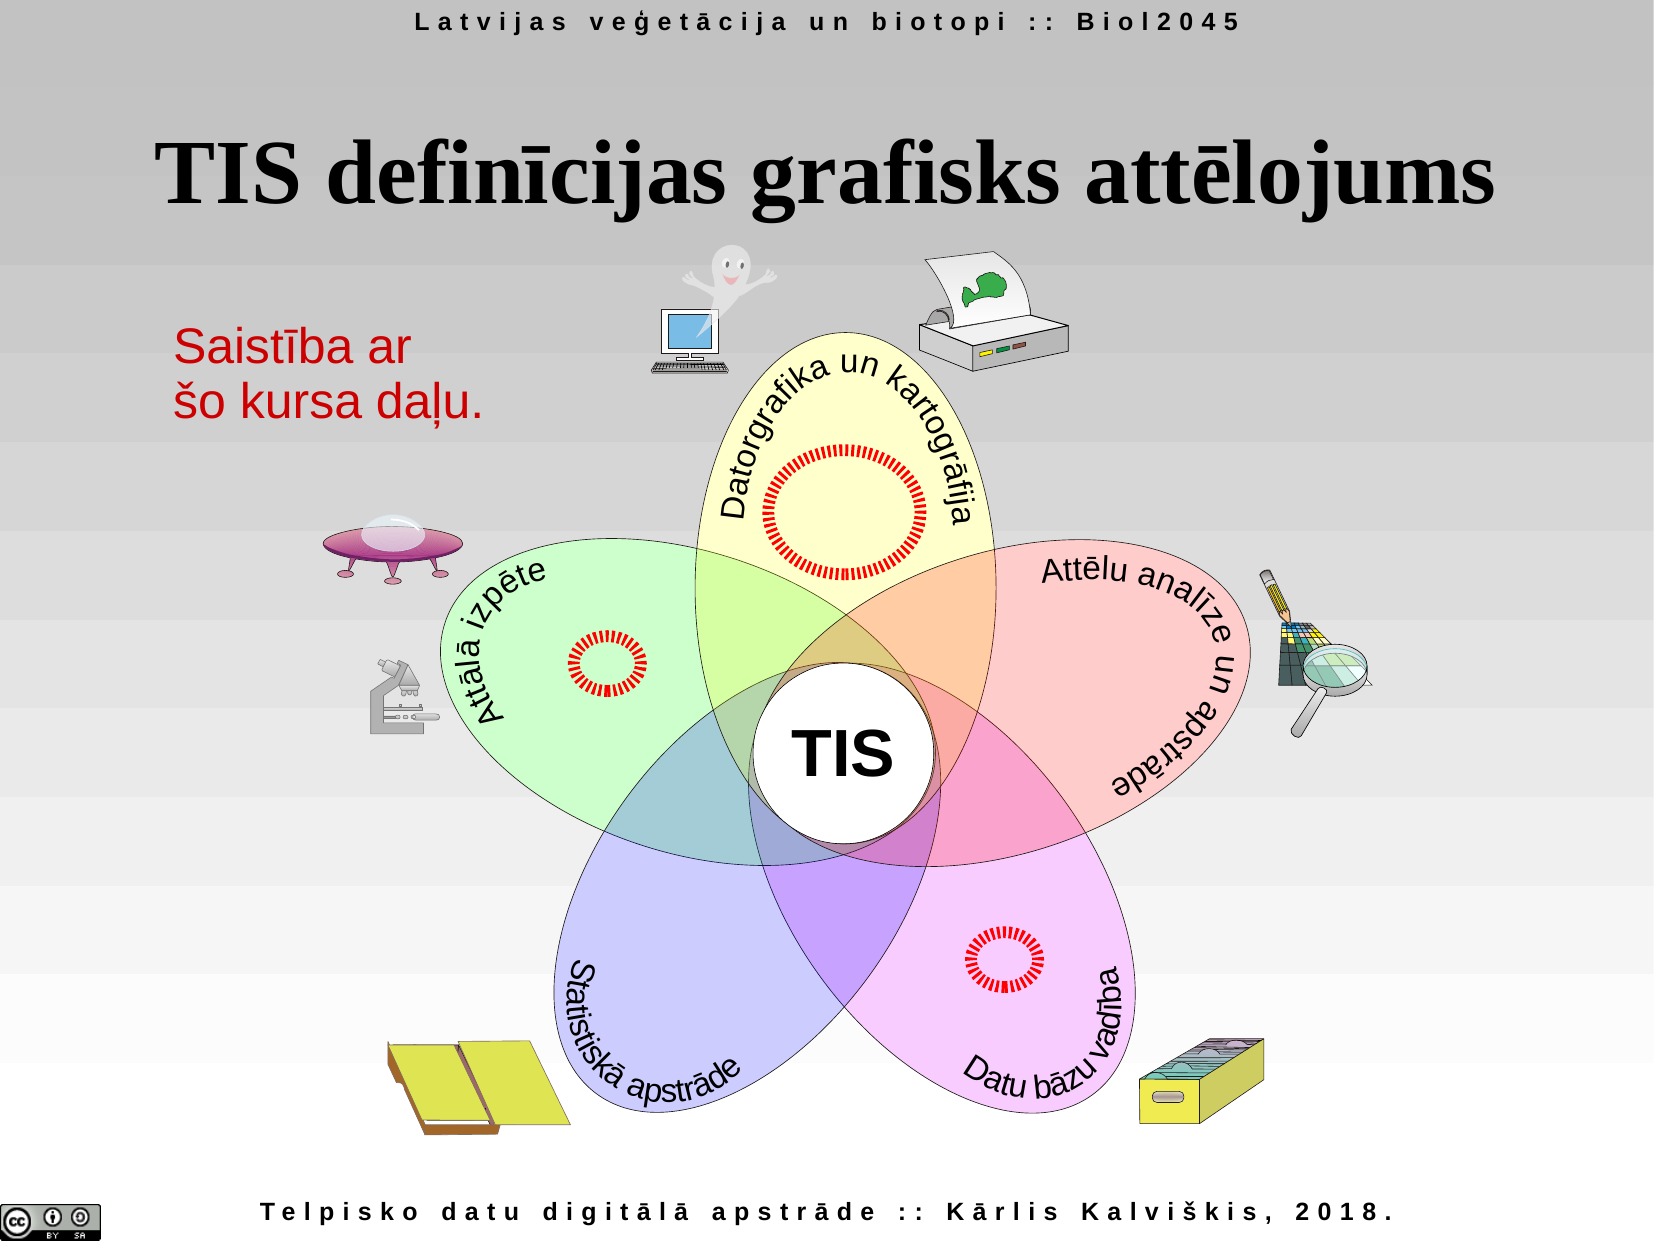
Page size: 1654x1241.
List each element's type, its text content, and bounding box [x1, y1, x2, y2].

text_box [387, 1040, 571, 1135]
text_box [411, 713, 440, 721]
text_box [1139, 1038, 1264, 1124]
text_box [661, 296, 740, 361]
text_box [1259, 569, 1373, 738]
text_box [322, 514, 463, 585]
text_box [919, 296, 1069, 372]
picture [0, 0, 1654, 1241]
text_box [440, 332, 1251, 1114]
title TIS definīcijas grafisks attēlojums [29, 49, 1625, 296]
text_box [651, 362, 729, 373]
text_box [370, 659, 424, 734]
text_box TIS [776, 708, 911, 799]
text_box Saistība ar šo kursa daļu. [173, 317, 485, 430]
